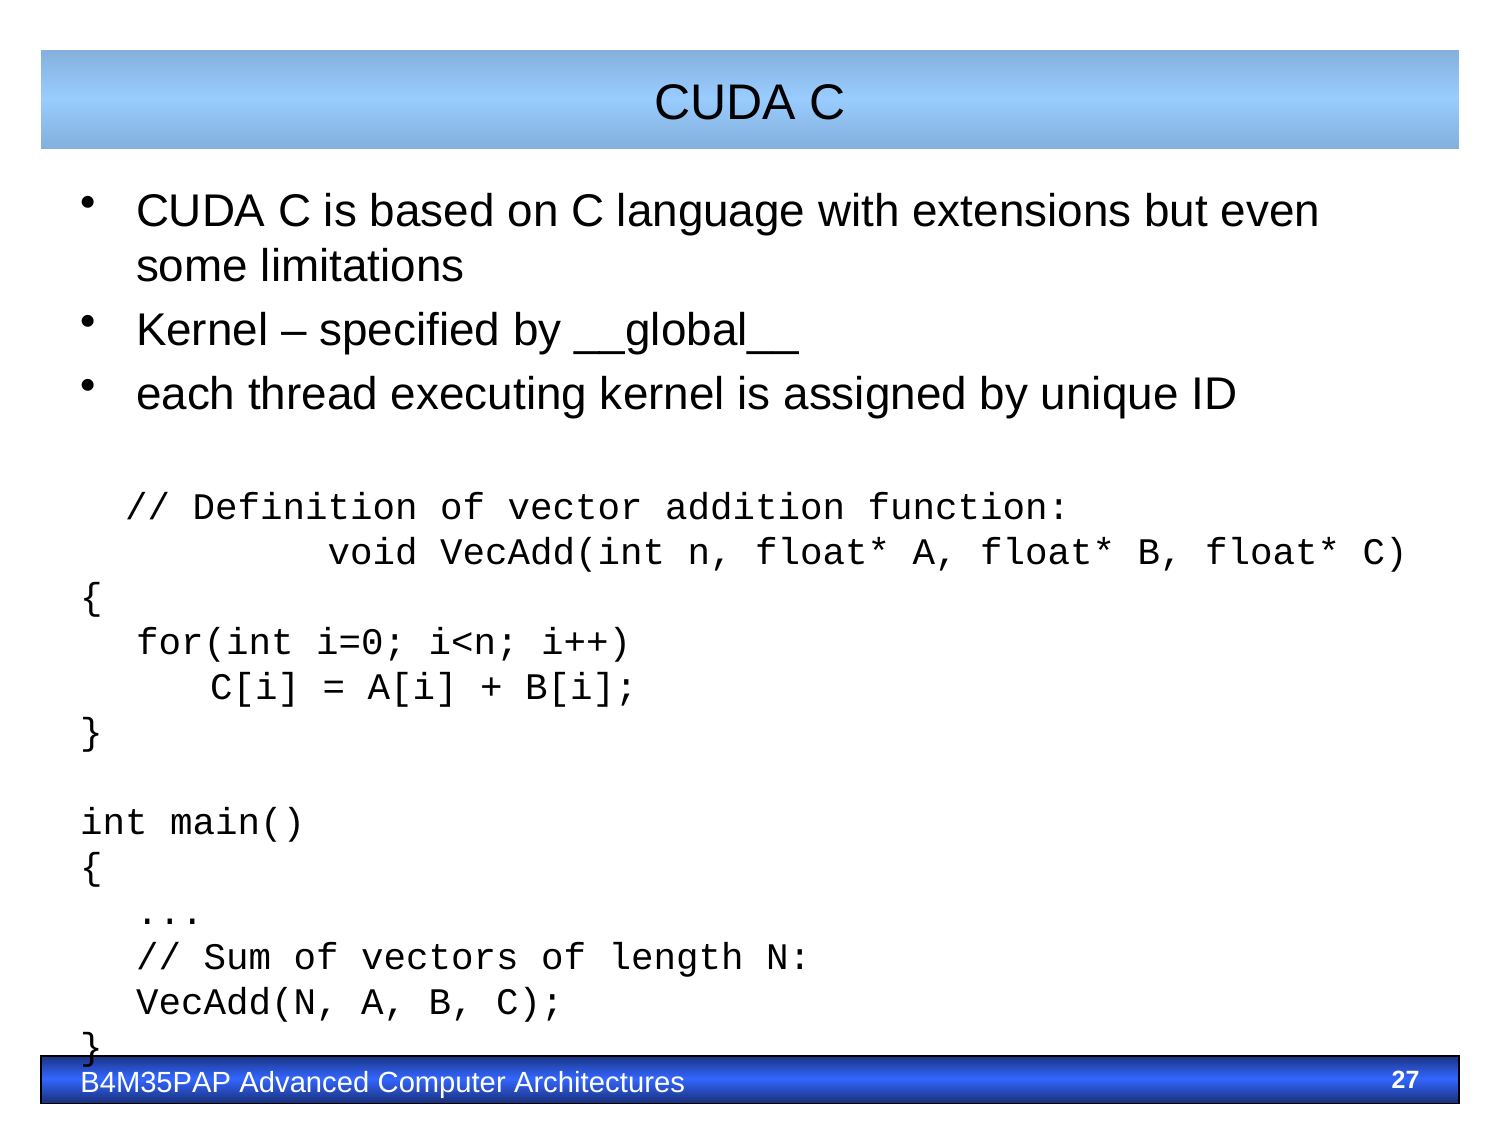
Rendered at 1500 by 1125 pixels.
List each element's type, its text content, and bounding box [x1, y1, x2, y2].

title CUDA C [41, 50, 1459, 149]
list CUDA C is based on C language with extensions but even some limitations Kernel – specified by __global__ each thread executing kernel is assigned by unique ID // Definition of vector addition function: void VecAdd(int n, float* A, float* B, float* C) { for(int i=0; i<n; i++) C[i] = A[i] + B[i]; } int main() { ... // Sum of vectors of length N: VecAdd(N, A, B, C); } [64, 172, 1436, 1000]
